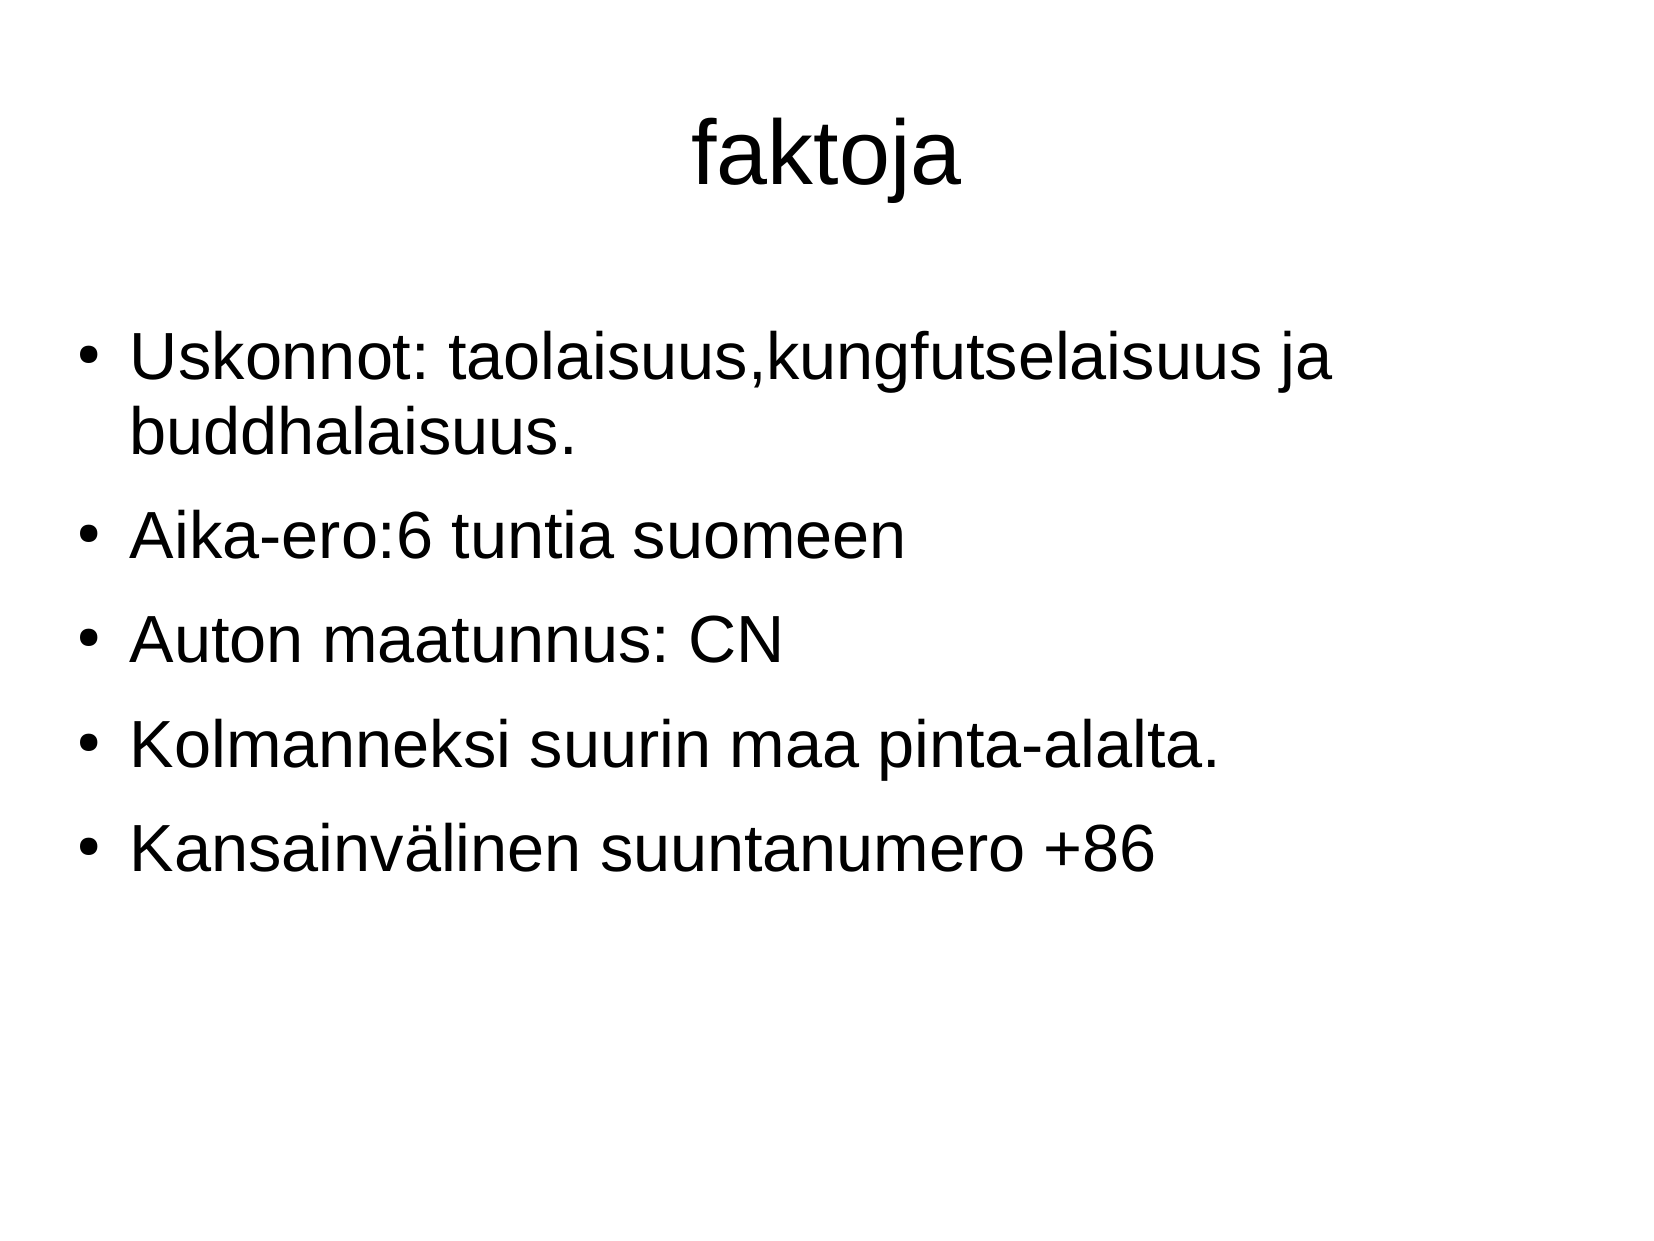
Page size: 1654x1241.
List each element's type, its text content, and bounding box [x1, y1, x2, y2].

list Uskonnot: taolaisuus,kungfutselaisuus ja buddhalaisuus. Aika-ero:6 tuntia suomeen Auton maatunnus: CN Kolmanneksi suurin maa pinta-alalta. Kansainvälinen suuntanumero +86 [59, 318, 1548, 1039]
title faktoja [82, 49, 1571, 257]
